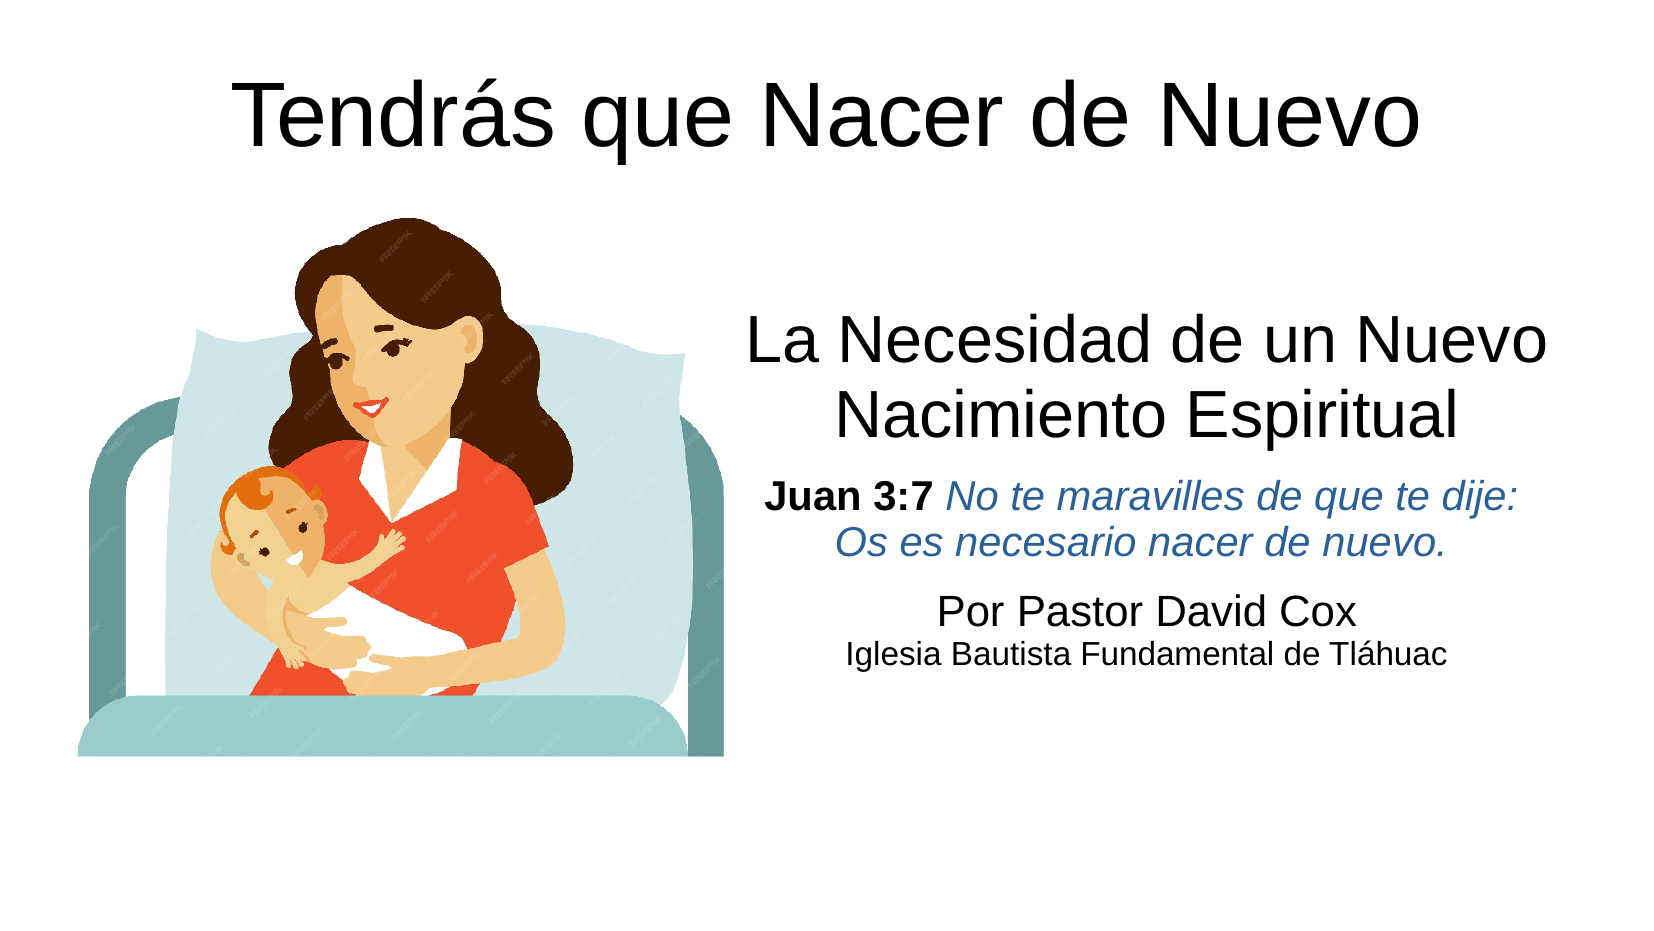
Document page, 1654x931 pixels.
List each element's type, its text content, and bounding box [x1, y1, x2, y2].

title Tendrás que Nacer de Nuevo [82, 37, 1571, 193]
picture [76, 218, 724, 758]
subtitle La Necesidad de un Nuevo Nacimiento Espiritual Juan 3:7 No te maravilles de que te dije: Os es necesario nacer de nuevo. Por Pastor David Cox Iglesia Bautista Fundamental de Tláhuac [723, 217, 1571, 758]
